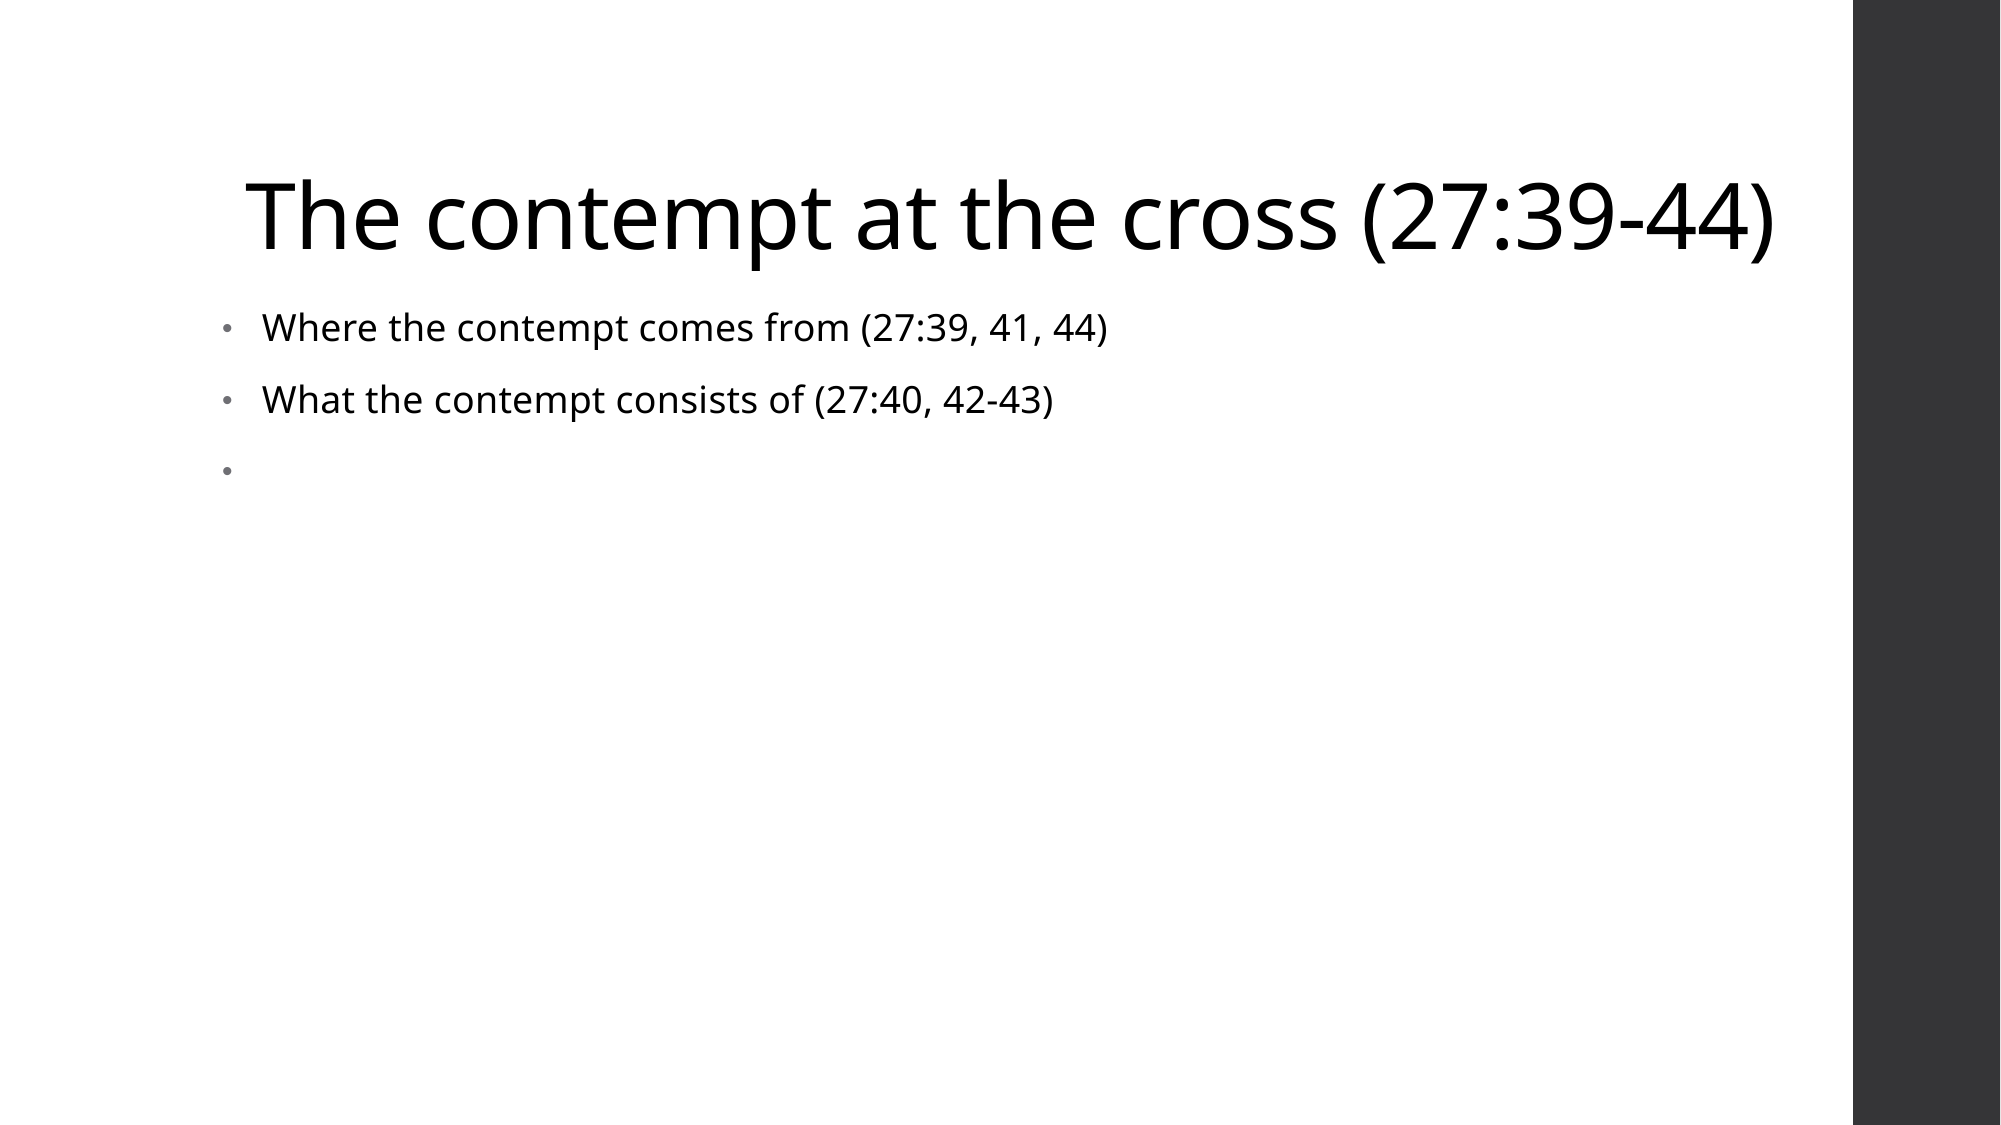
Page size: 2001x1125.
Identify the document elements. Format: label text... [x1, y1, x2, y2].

list Where the contempt comes from (27:39, 41, 44) What the contempt consists of (27:40, 42-43) [206, 299, 1617, 1014]
title The contempt at the cross (27:39-44) [206, 60, 1797, 278]
